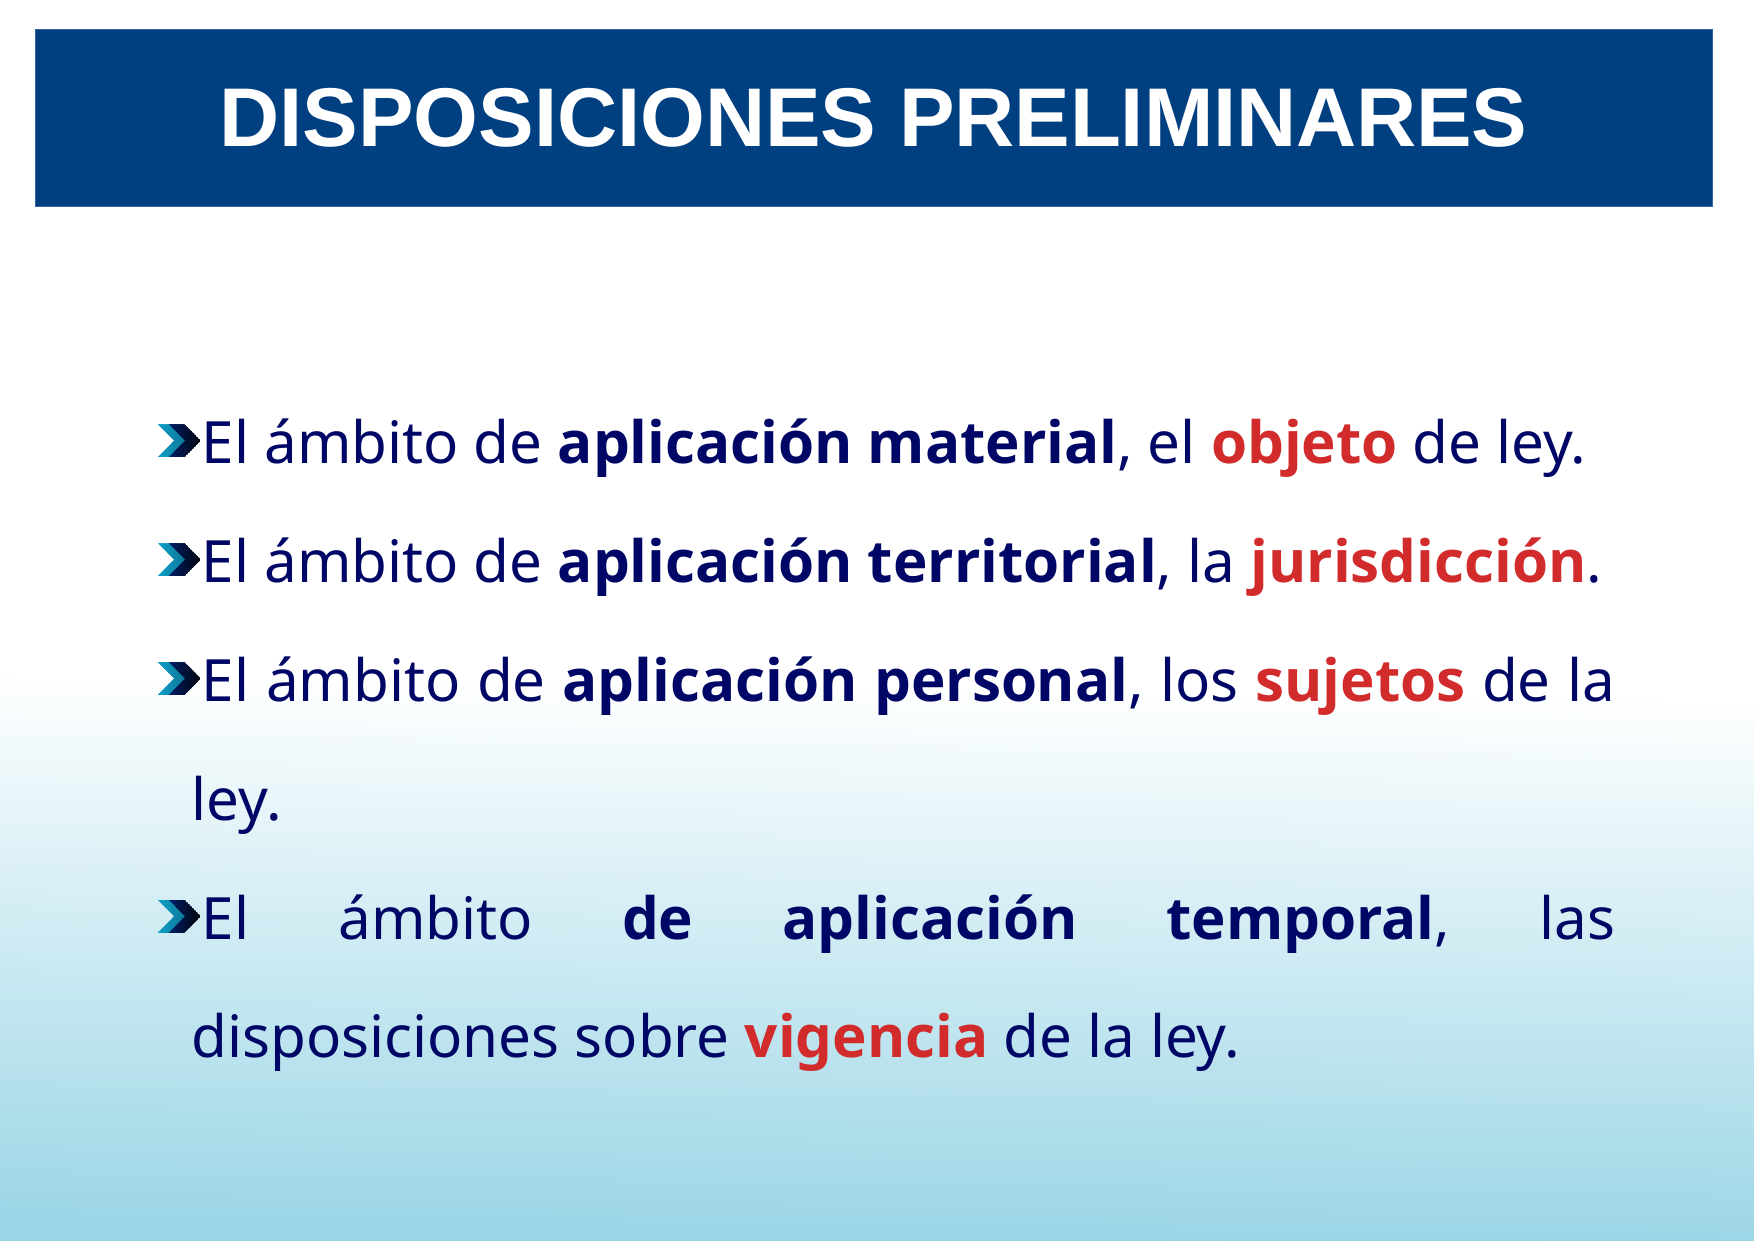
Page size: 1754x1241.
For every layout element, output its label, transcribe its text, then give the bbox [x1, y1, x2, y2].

text_box DISPOSICIONES PRELIMINARES [35, 29, 1713, 207]
text_box El ámbito de aplicación material, el objeto de ley. El ámbito de aplicación territorial, la jurisdicción. El ámbito de aplicación personal, los sujetos de la ley. El ámbito de aplicación temporal, las disposiciones sobre vigencia de la ley. [141, 354, 1630, 1181]
